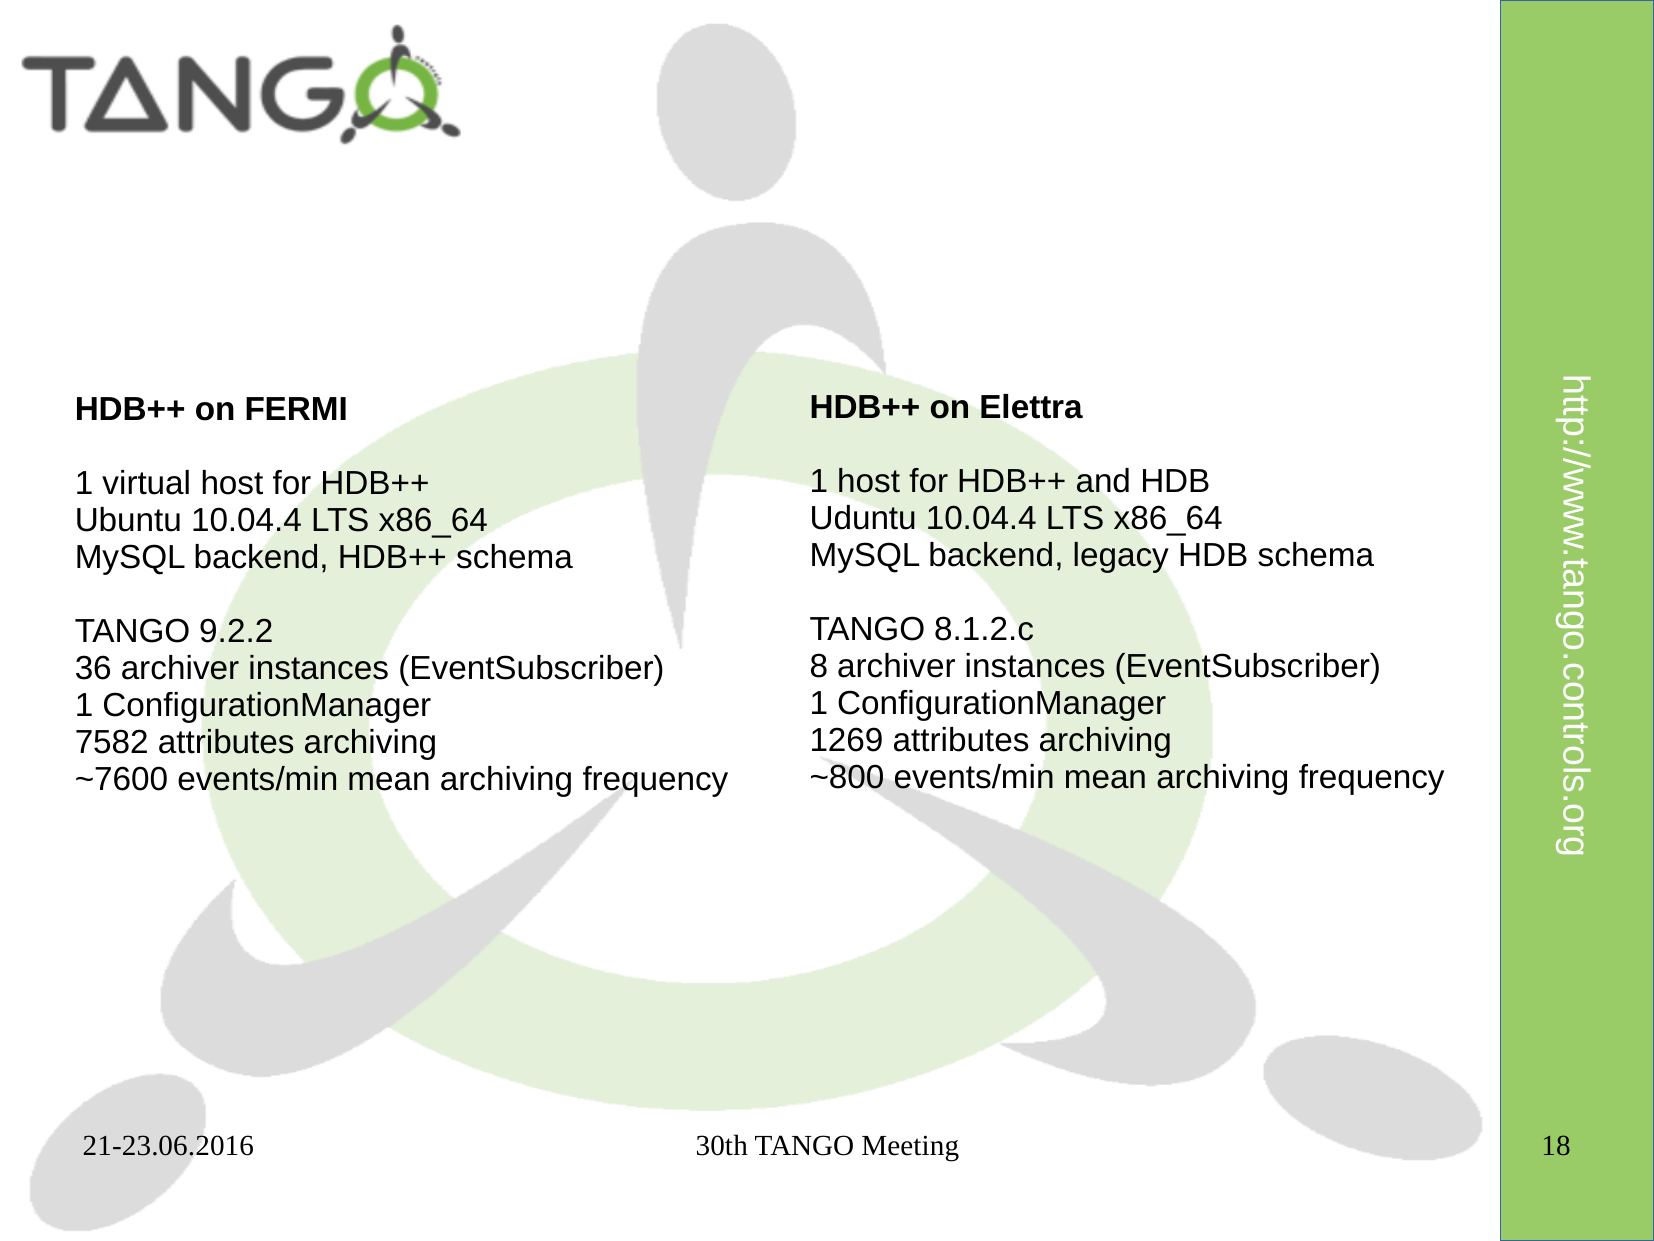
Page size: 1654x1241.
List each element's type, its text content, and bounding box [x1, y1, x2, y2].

picture [0, 1, 1500, 1241]
text_box HDB++ on Elettra 1 host for HDB++ and HDB Uduntu 10.04.4 LTS x86_64 MySQL backend, legacy HDB schema TANGO 8.1.2.c 8 archiver instances (EventSubscriber) 1 ConfigurationManager 1269 attributes archiving ~800 events/min mean archiving frequency [794, 380, 1461, 809]
text_box HDB++ on FERMI 1 virtual host for HDB++ Ubuntu 10.04.4 LTS x86_64 MySQL backend, HDB++ schema TANGO 9.2.2 36 archiver instances (EventSubscriber) 1 ConfigurationManager 7582 attributes archiving ~7600 events/min mean archiving frequency [60, 382, 745, 811]
